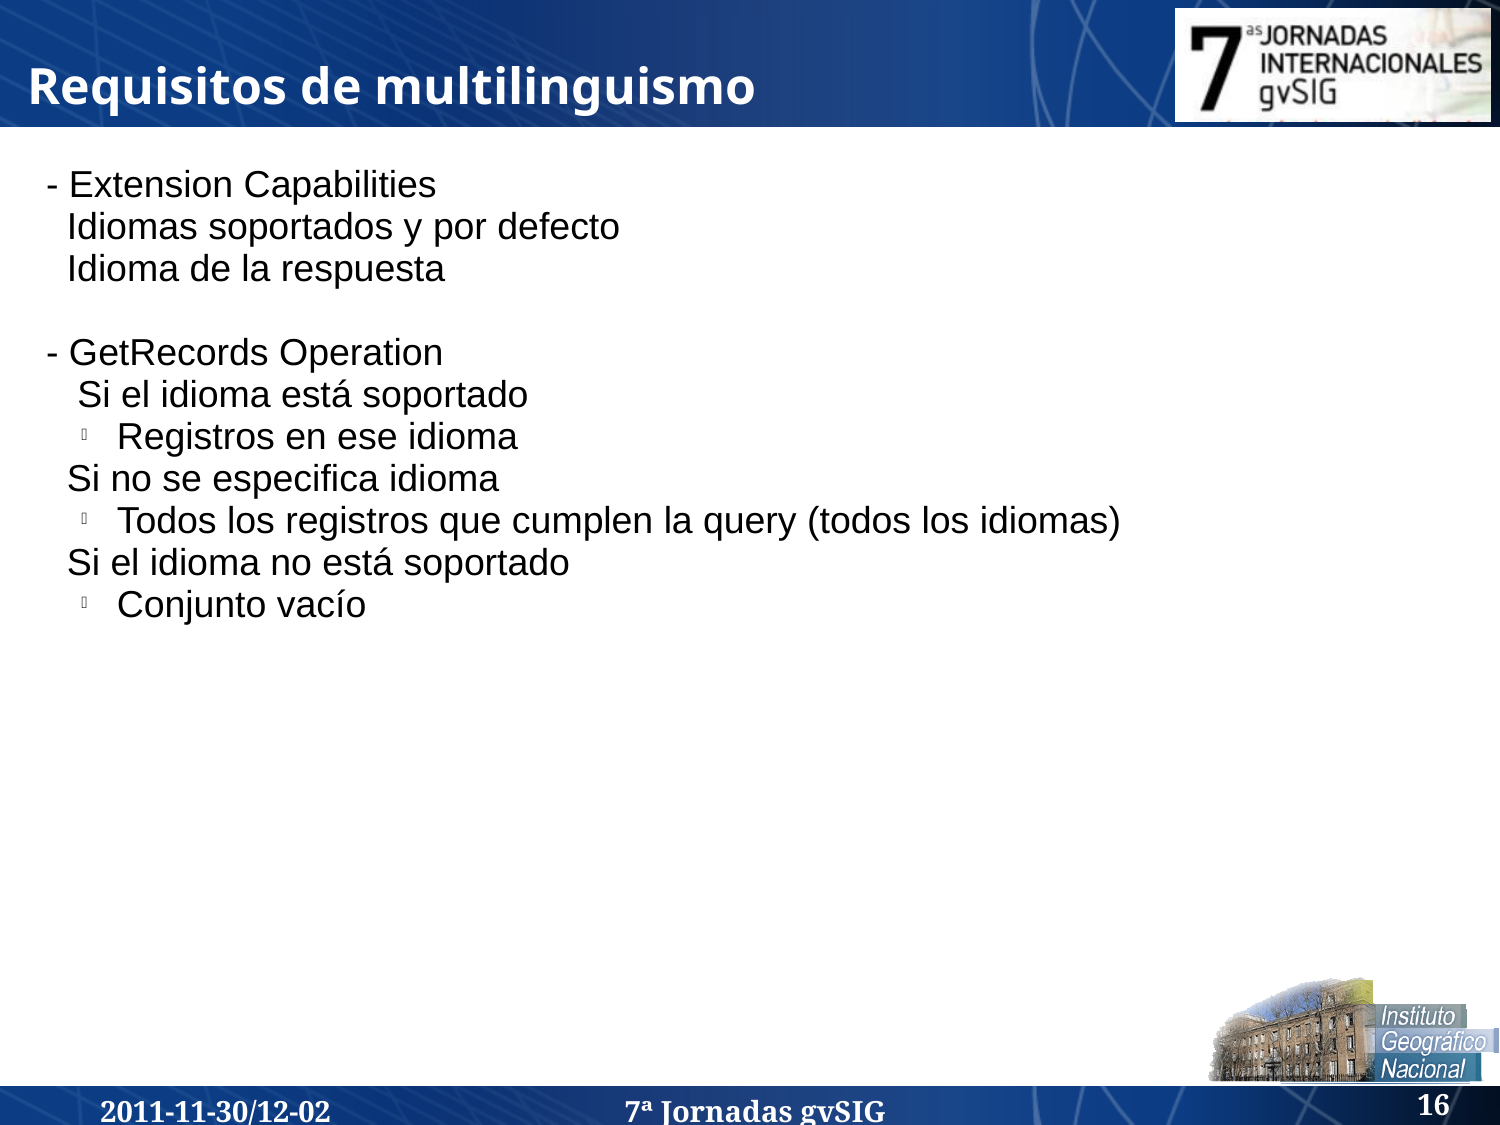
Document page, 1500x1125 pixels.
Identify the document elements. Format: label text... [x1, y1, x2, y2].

text_box Requisitos de multilinguismo [0, 43, 1275, 107]
picture [0, 968, 1500, 1125]
picture [0, 0, 1500, 127]
text_box - Extension Capabilities Idiomas soportados y por defecto Idioma de la respuesta - GetRecords Operation Si el idioma está soportado Registros en ese idioma Si no se especifica idioma Todos los registros que cumplen la query (todos los idiomas) Si el idioma no está soportado Conjunto vacío [31, 156, 1465, 973]
